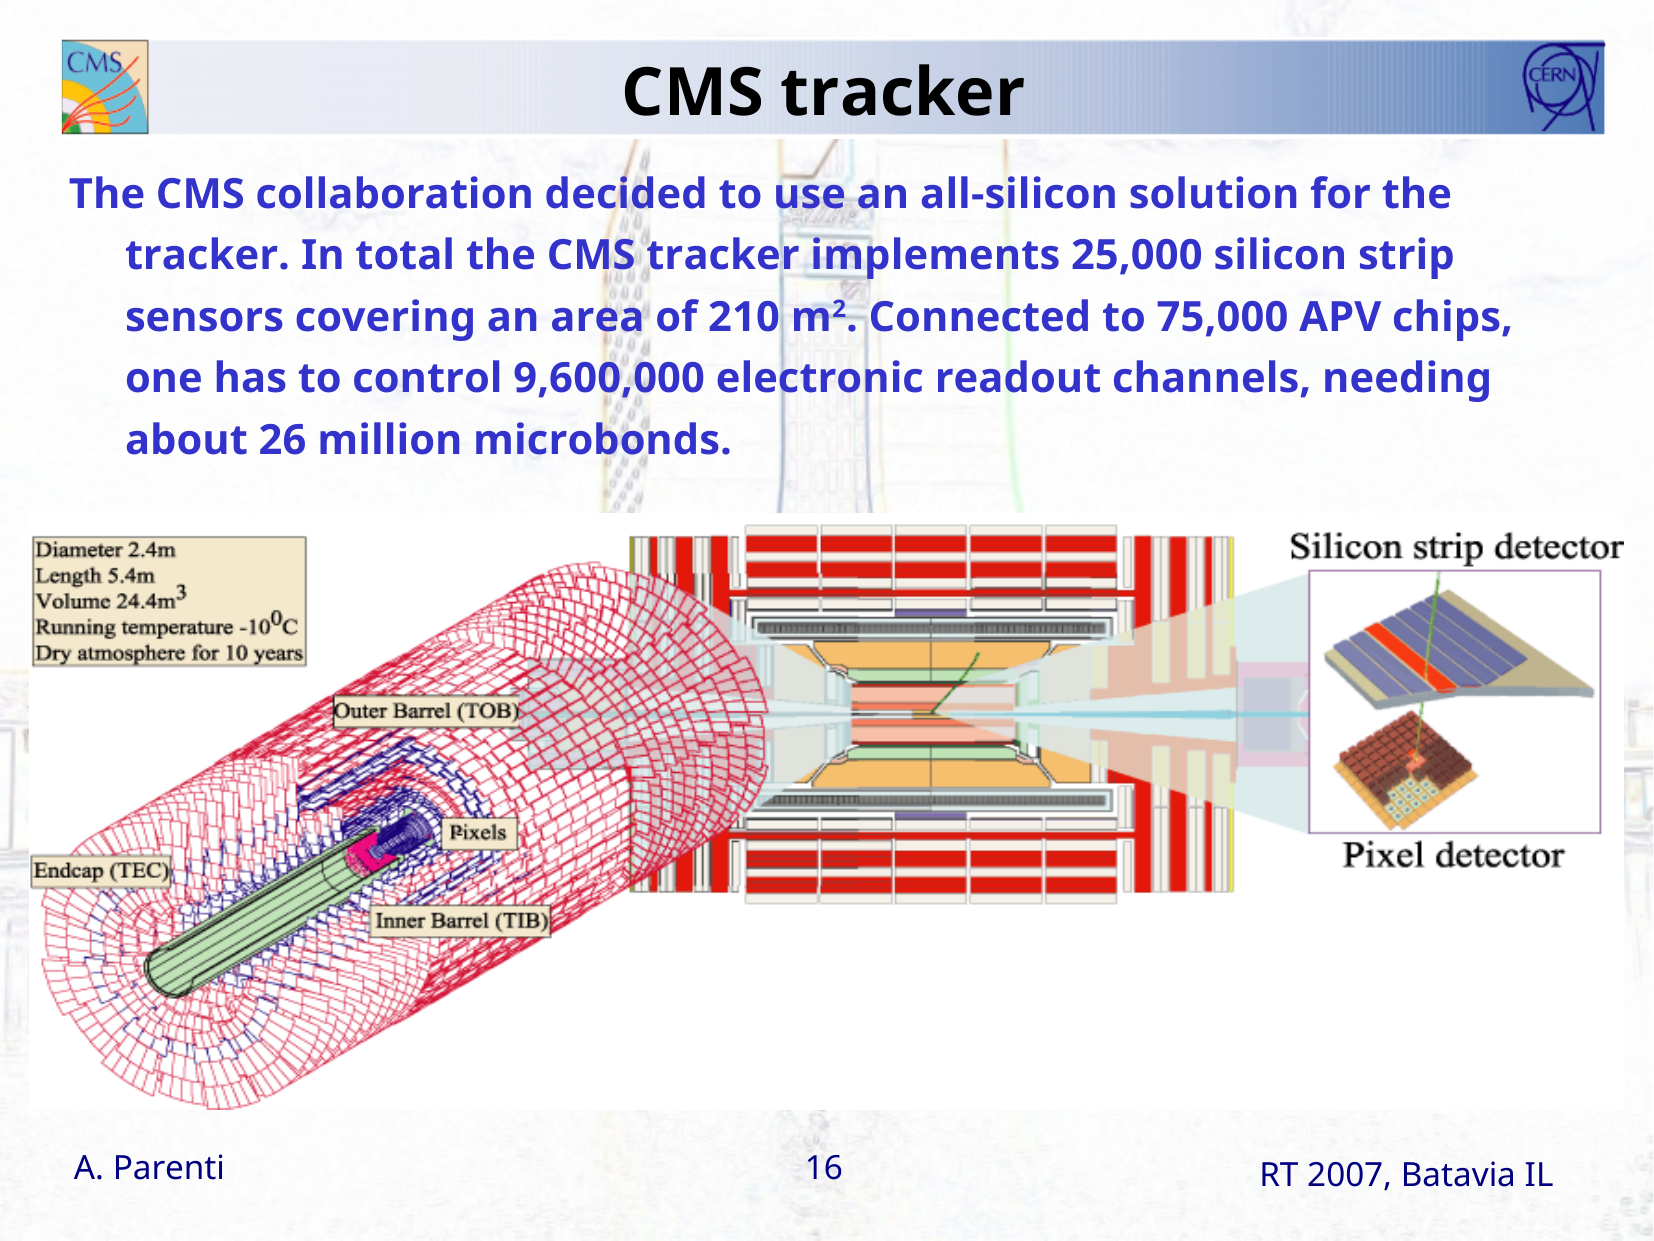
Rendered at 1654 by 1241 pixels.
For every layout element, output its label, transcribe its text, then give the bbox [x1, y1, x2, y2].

picture [0, 0, 1654, 1241]
title CMS tracker [149, 42, 1499, 132]
list The CMS collaboration decided to use an all-silicon solution for the tracker. In total the CMS tracker implements 25,000 silicon strip sensors covering an area of 210 m2. Connected to 75,000 APV chips, one has to control 9,600,000 electronic readout channels, needing about 26 million microbonds. [68, 158, 1585, 513]
